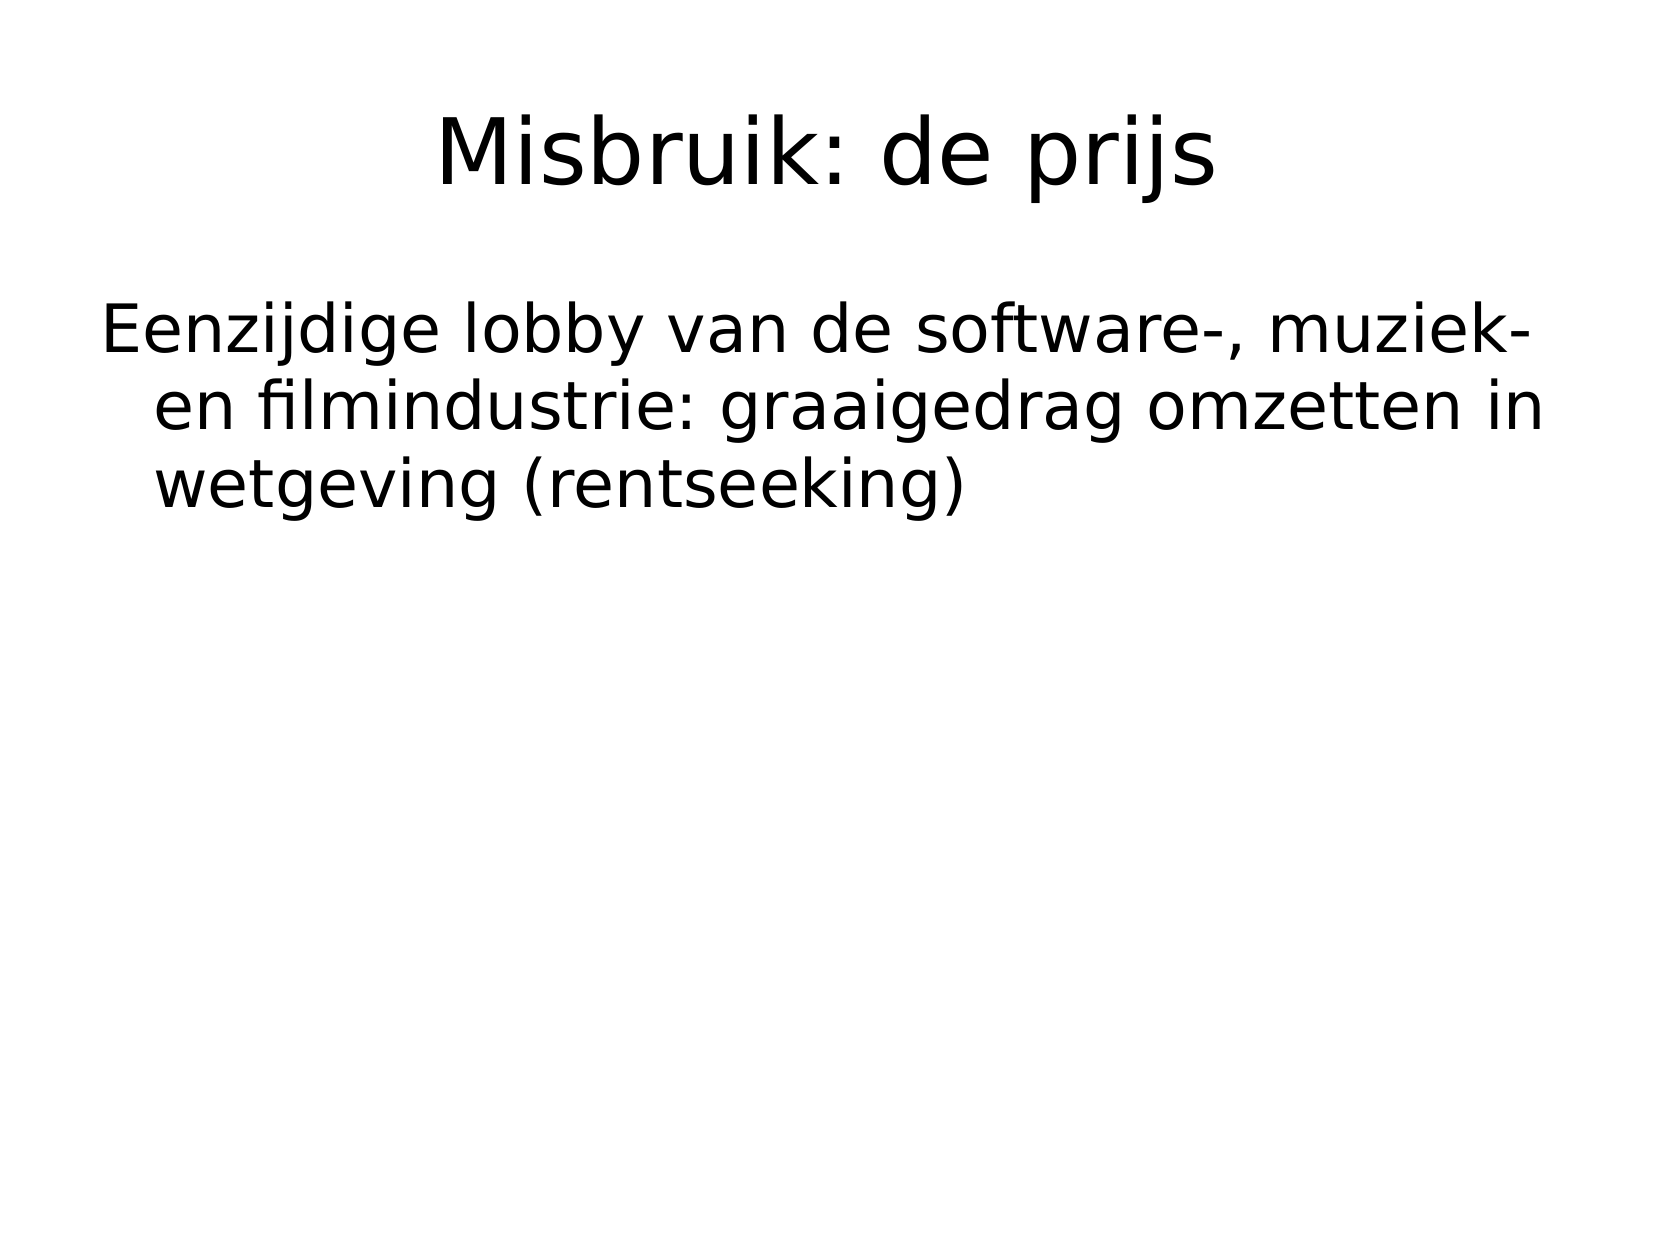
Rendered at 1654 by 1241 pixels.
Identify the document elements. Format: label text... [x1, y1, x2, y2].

title Misbruik: de prijs [82, 56, 1571, 250]
list Eenzijdige lobby van de software-, muziek- en filmindustrie: graaigedrag omzetten in wetgeving (rentseeking) [82, 290, 1571, 1094]
